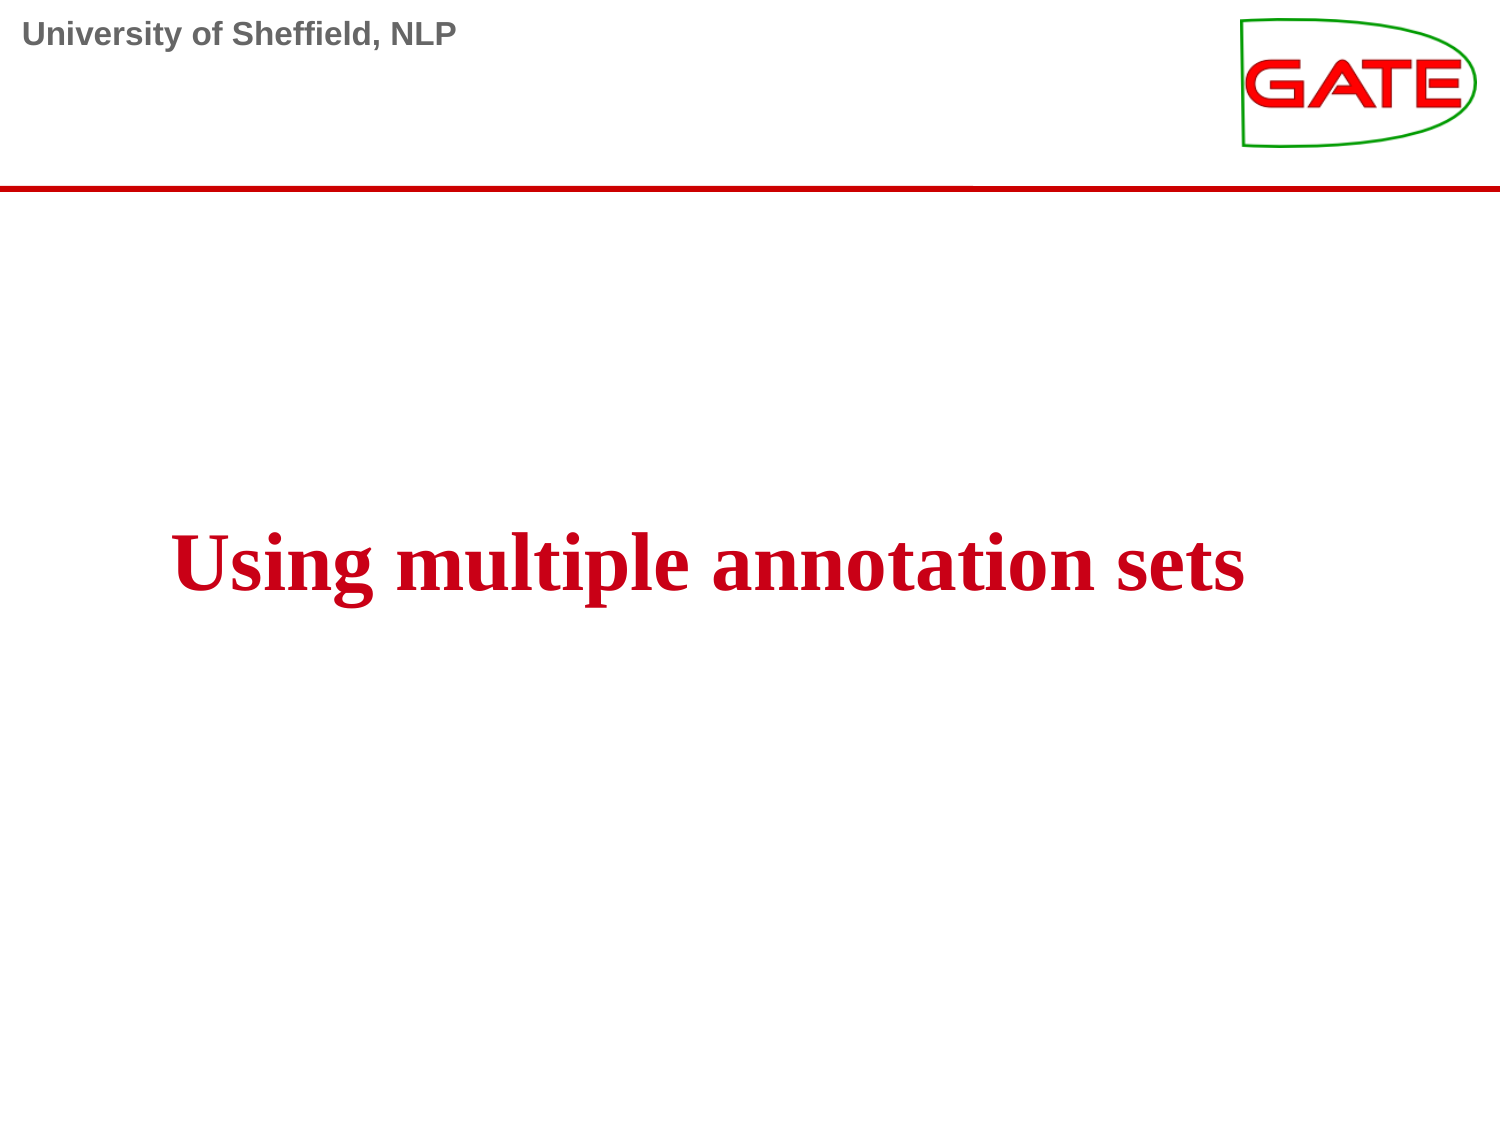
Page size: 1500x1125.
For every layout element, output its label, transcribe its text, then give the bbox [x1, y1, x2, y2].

text_box Using multiple annotation sets [37, 7, 1381, 1100]
picture [1381, 18, 1477, 148]
